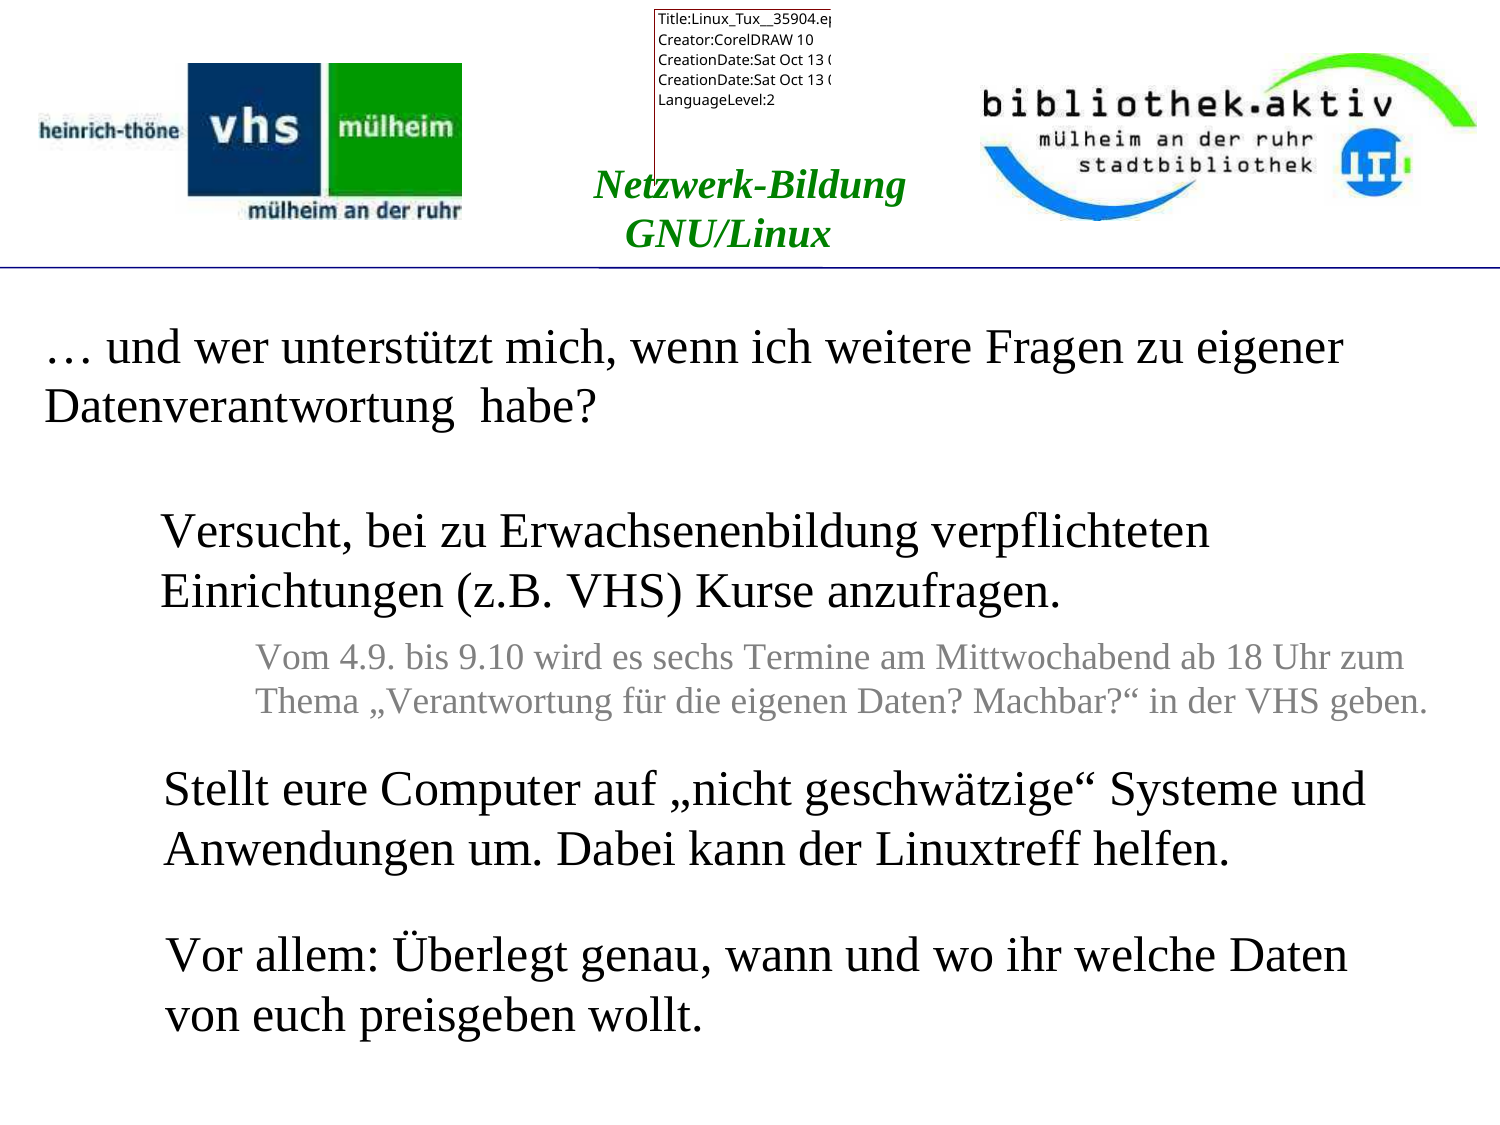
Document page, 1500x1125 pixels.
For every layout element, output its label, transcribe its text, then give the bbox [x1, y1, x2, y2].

text_box Netzwerk-Bildung GNU/Linux [578, 151, 934, 266]
picture [653, 8, 831, 151]
picture [980, 53, 1477, 221]
text_box Vor allem: Überlegt genau, wann und wo ihr welche Daten von euch preisgeben wollt. [150, 916, 1434, 1051]
picture [38, 63, 462, 220]
text_box Stellt eure Computer auf „nicht geschwätzige“ Systeme und Anwendungen um. Dabei kann der Linuxtreff helfen. [149, 751, 1395, 885]
text_box Versucht, bei zu Erwachsenenbildung verpflichteten Einrichtungen (z.B. VHS) Kurse anzufragen. [146, 492, 1392, 627]
text_box Vom 4.9. bis 9.10 wird es sechs Termine am Mittwochabend ab 18 Uhr zum Thema „Verantwortung für die eigenen Daten? Machbar?“ in der VHS geben. [240, 626, 1475, 731]
text_box … und wer unterstützt mich, wenn ich weitere Fragen zu eigener Datenverantwortung habe? [29, 308, 1388, 443]
